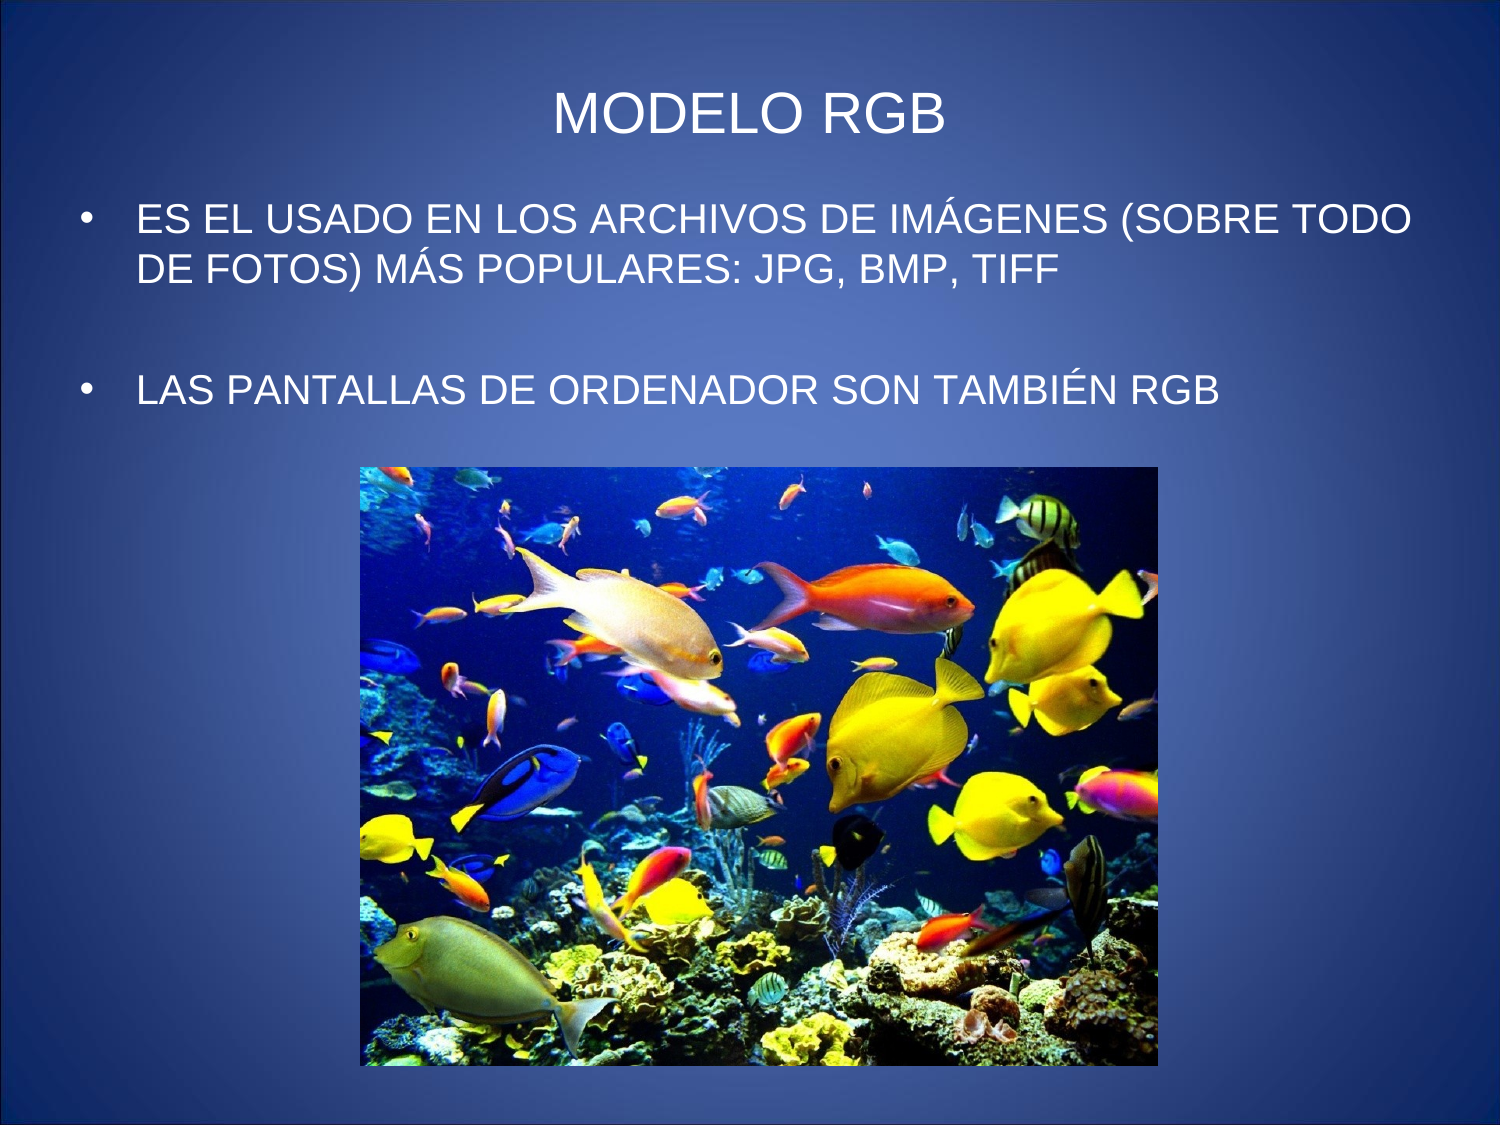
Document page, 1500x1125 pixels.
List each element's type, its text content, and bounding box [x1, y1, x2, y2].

text_box ES EL USADO EN LOS ARCHIVOS DE IMÁGENES (SOBRE TODO DE FOTOS) MÁS POPULARES: JPG, BMP, TIFF LAS PANTALLAS DE ORDENADOR SON TAMBIÉN RGB [64, 184, 1443, 384]
picture [0, 0, 1500, 1125]
title MODELO RGB [75, 45, 1426, 176]
